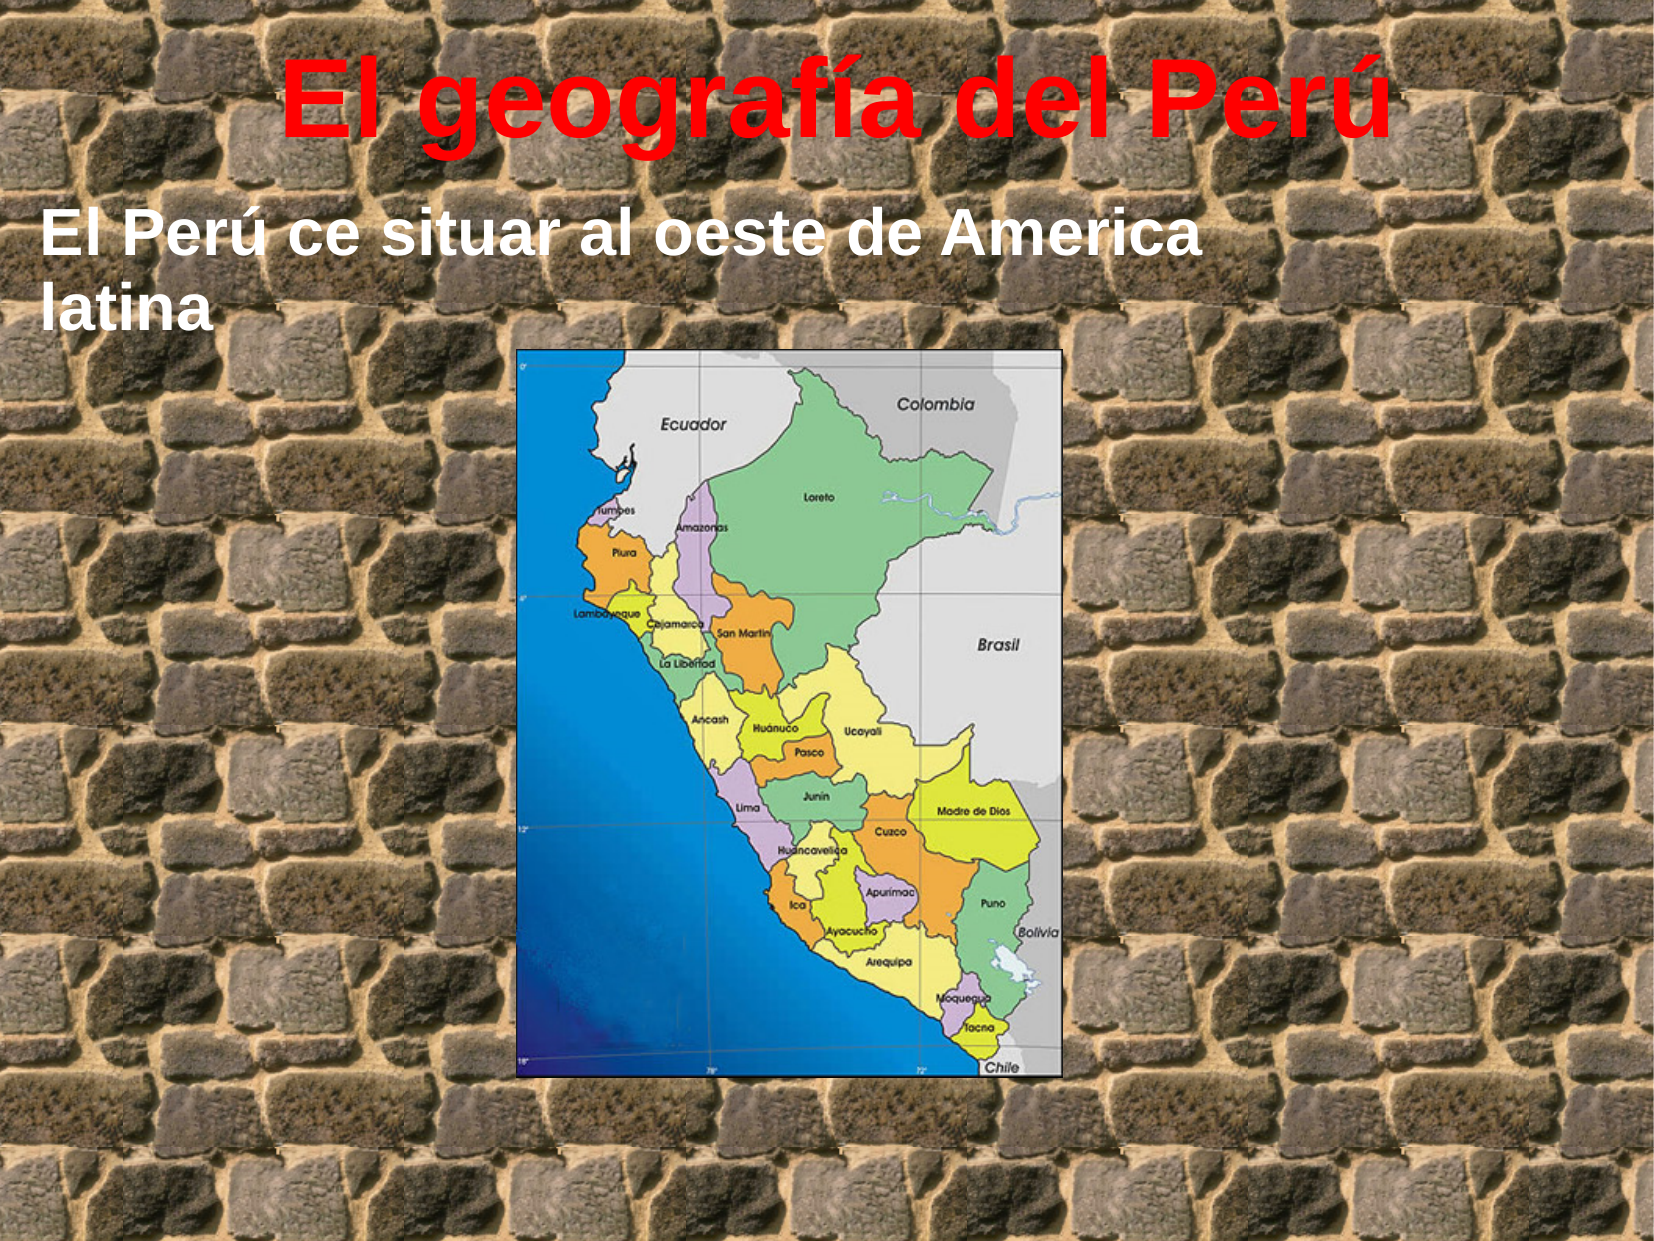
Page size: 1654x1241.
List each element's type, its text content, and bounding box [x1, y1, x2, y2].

text_box El Perú ce situar al oeste de America latina [24, 187, 1407, 352]
picture [0, 0, 1654, 1241]
text_box El geografía del Perú [259, 28, 1447, 169]
